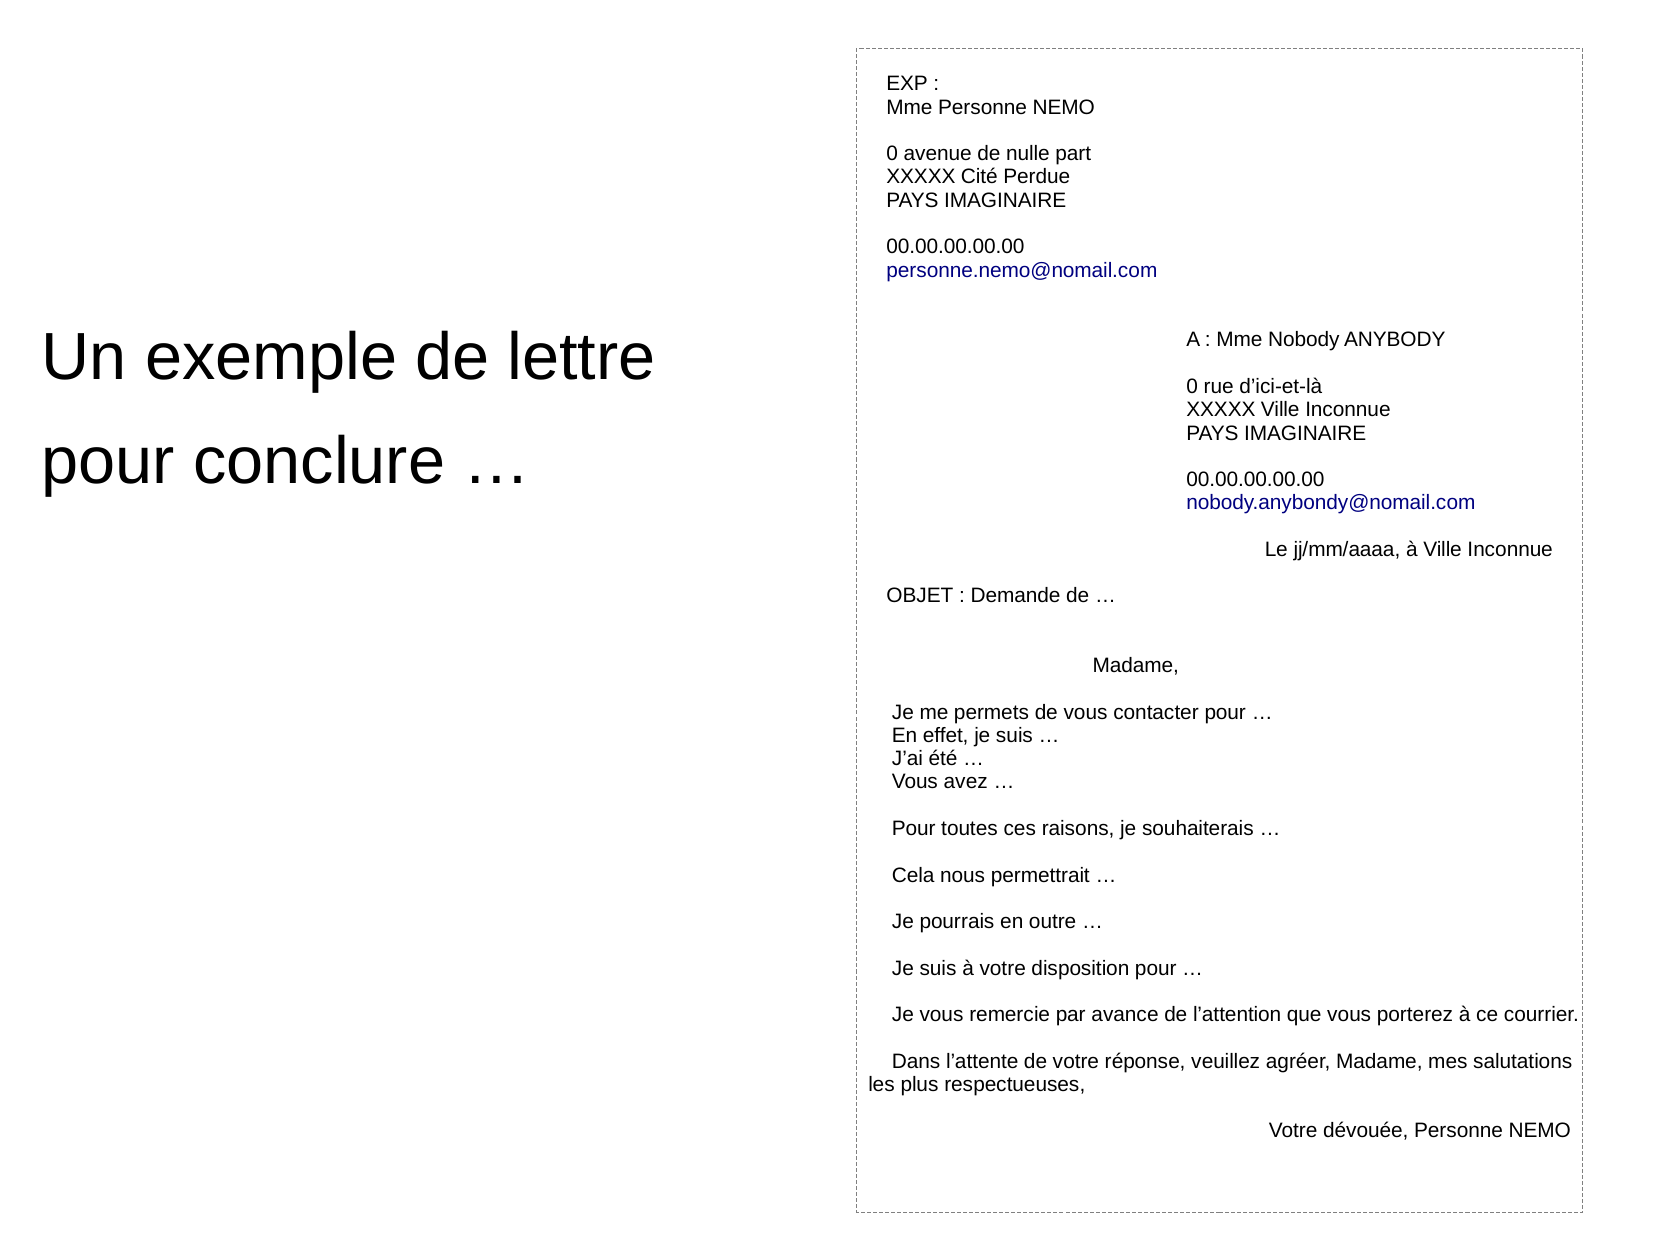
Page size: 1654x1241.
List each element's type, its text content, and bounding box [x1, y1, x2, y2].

list Un exemple de lettre pour conclure … [41, 318, 768, 1138]
list EXP : Mme Personne NEMO 0 avenue de nulle part XXXXX Cité Perdue PAYS IMAGINAIRE 00.00.00.00.00 personne.nemo@nomail.com A : Mme Nobody ANYBODY 0 rue d’ici-et-là XXXXX Ville Inconnue PAYS IMAGINAIRE 00.00.00.00.00 nobody.anybondy@nomail.com Le jj/mm/aaaa, à Ville Inconnue OBJET : Demande de … Madame, Je me permets de vous contacter pour … En effet, je suis … J’ai été … Vous avez … Pour toutes ces raisons, je souhaiterais … Cela nous permettrait … Je pourrais en outre … Je suis à votre disposition pour … Je vous remercie par avance de l’attention que vous porterez à ce courrier. Dans l’attente de votre réponse, veuillez agréer, Madame, mes salutations les plus respectueuses, Votre dévouée, Personne NEMO [856, 48, 1583, 1198]
